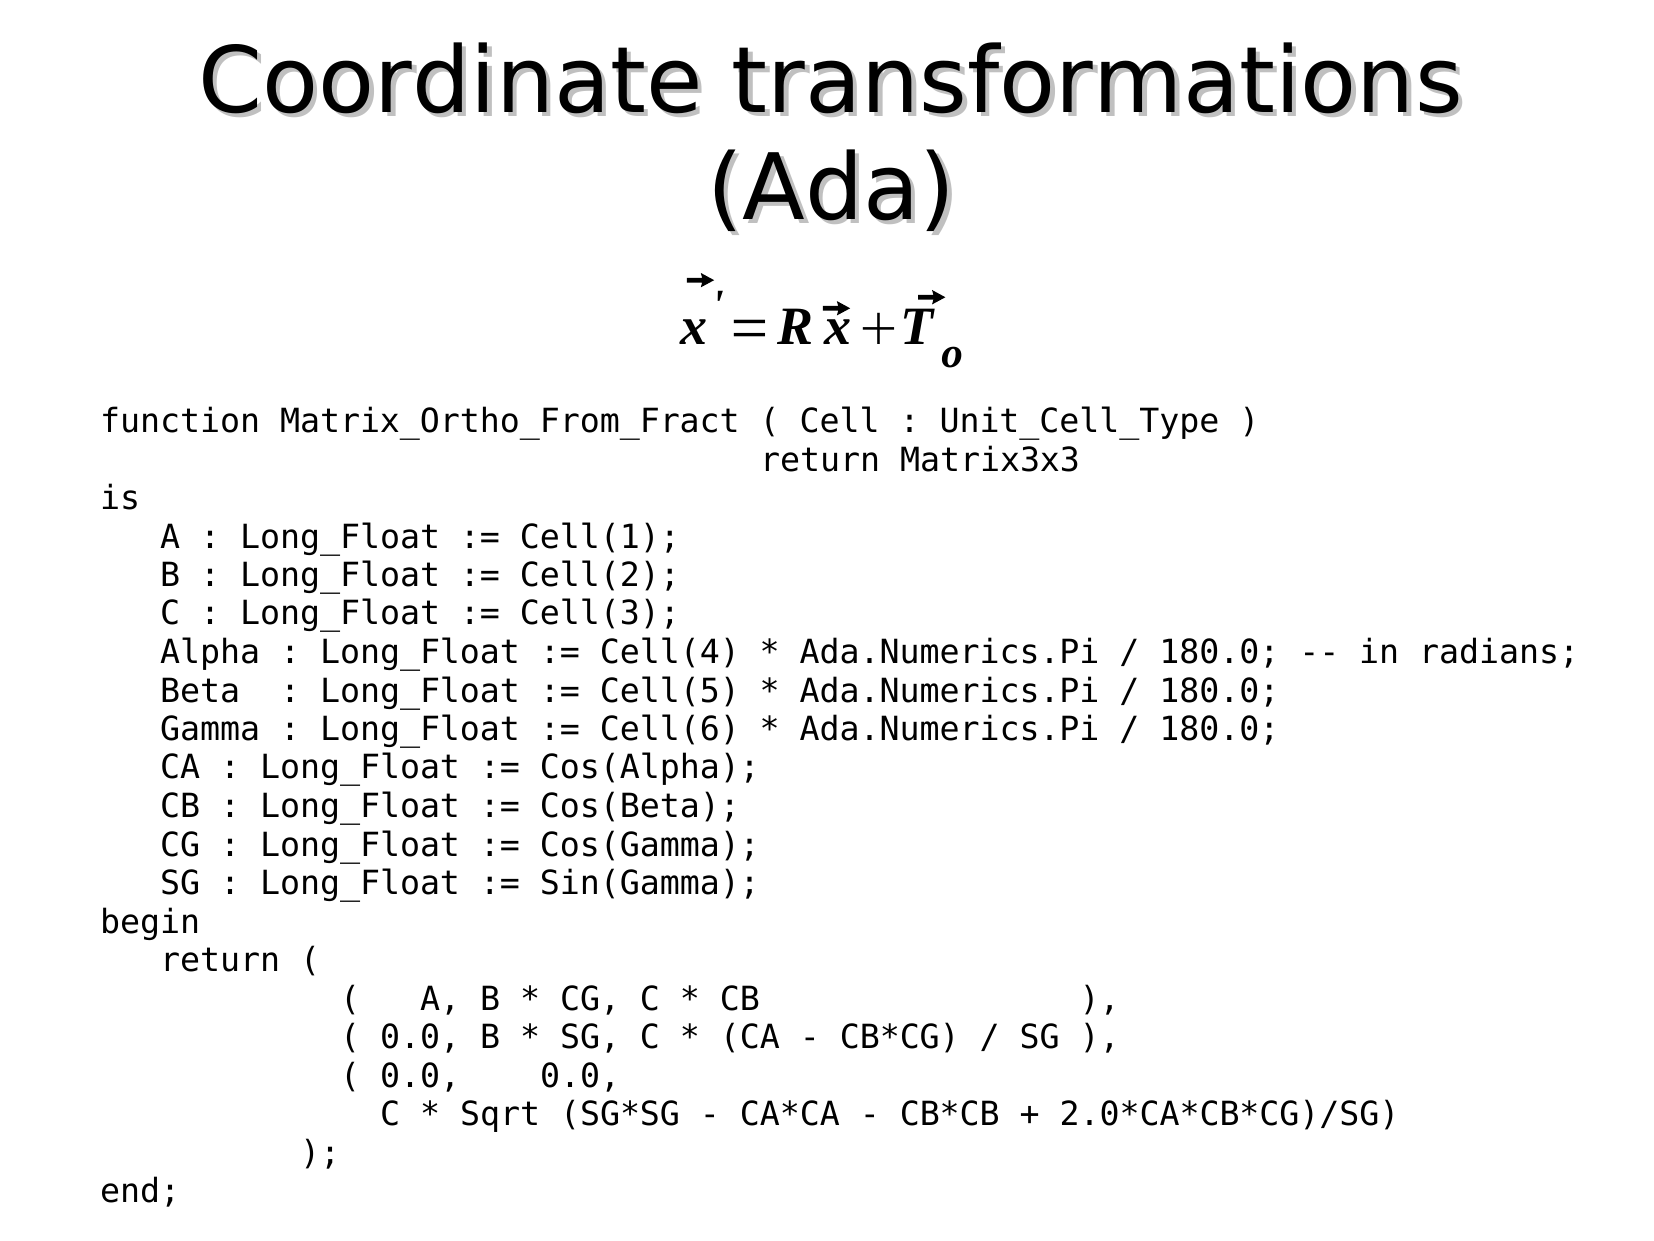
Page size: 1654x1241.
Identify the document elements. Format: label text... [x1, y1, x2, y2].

text_box function Matrix_Ortho_From_Fract ( Cell : Unit_Cell_Type ) return Matrix3x3 is A : Long_Float := Cell(1); B : Long_Float := Cell(2); C : Long_Float := Cell(3); Alpha : Long_Float := Cell(4) * Ada.Numerics.Pi / 180.0; -- in radians; Beta : Long_Float := Cell(5) * Ada.Numerics.Pi / 180.0; Gamma : Long_Float := Cell(6) * Ada.Numerics.Pi / 180.0; CA : Long_Float := Cos(Alpha); CB : Long_Float := Cos(Beta); CG : Long_Float := Cos(Gamma); SG : Long_Float := Sin(Gamma); begin return ( ( A, B * CG, C * CB ), ( 0.0, B * SG, C * (CA - CB*CG) / SG ), ( 0.0, 0.0, C * Sqrt (SG*SG - CA*CA - CB*CB + 2.0*CA*CB*CG)/SG) ); end; [40, 401, 1581, 1211]
chart [669, 267, 970, 377]
title Coordinate transformations (Ada) [125, 26, 1538, 241]
